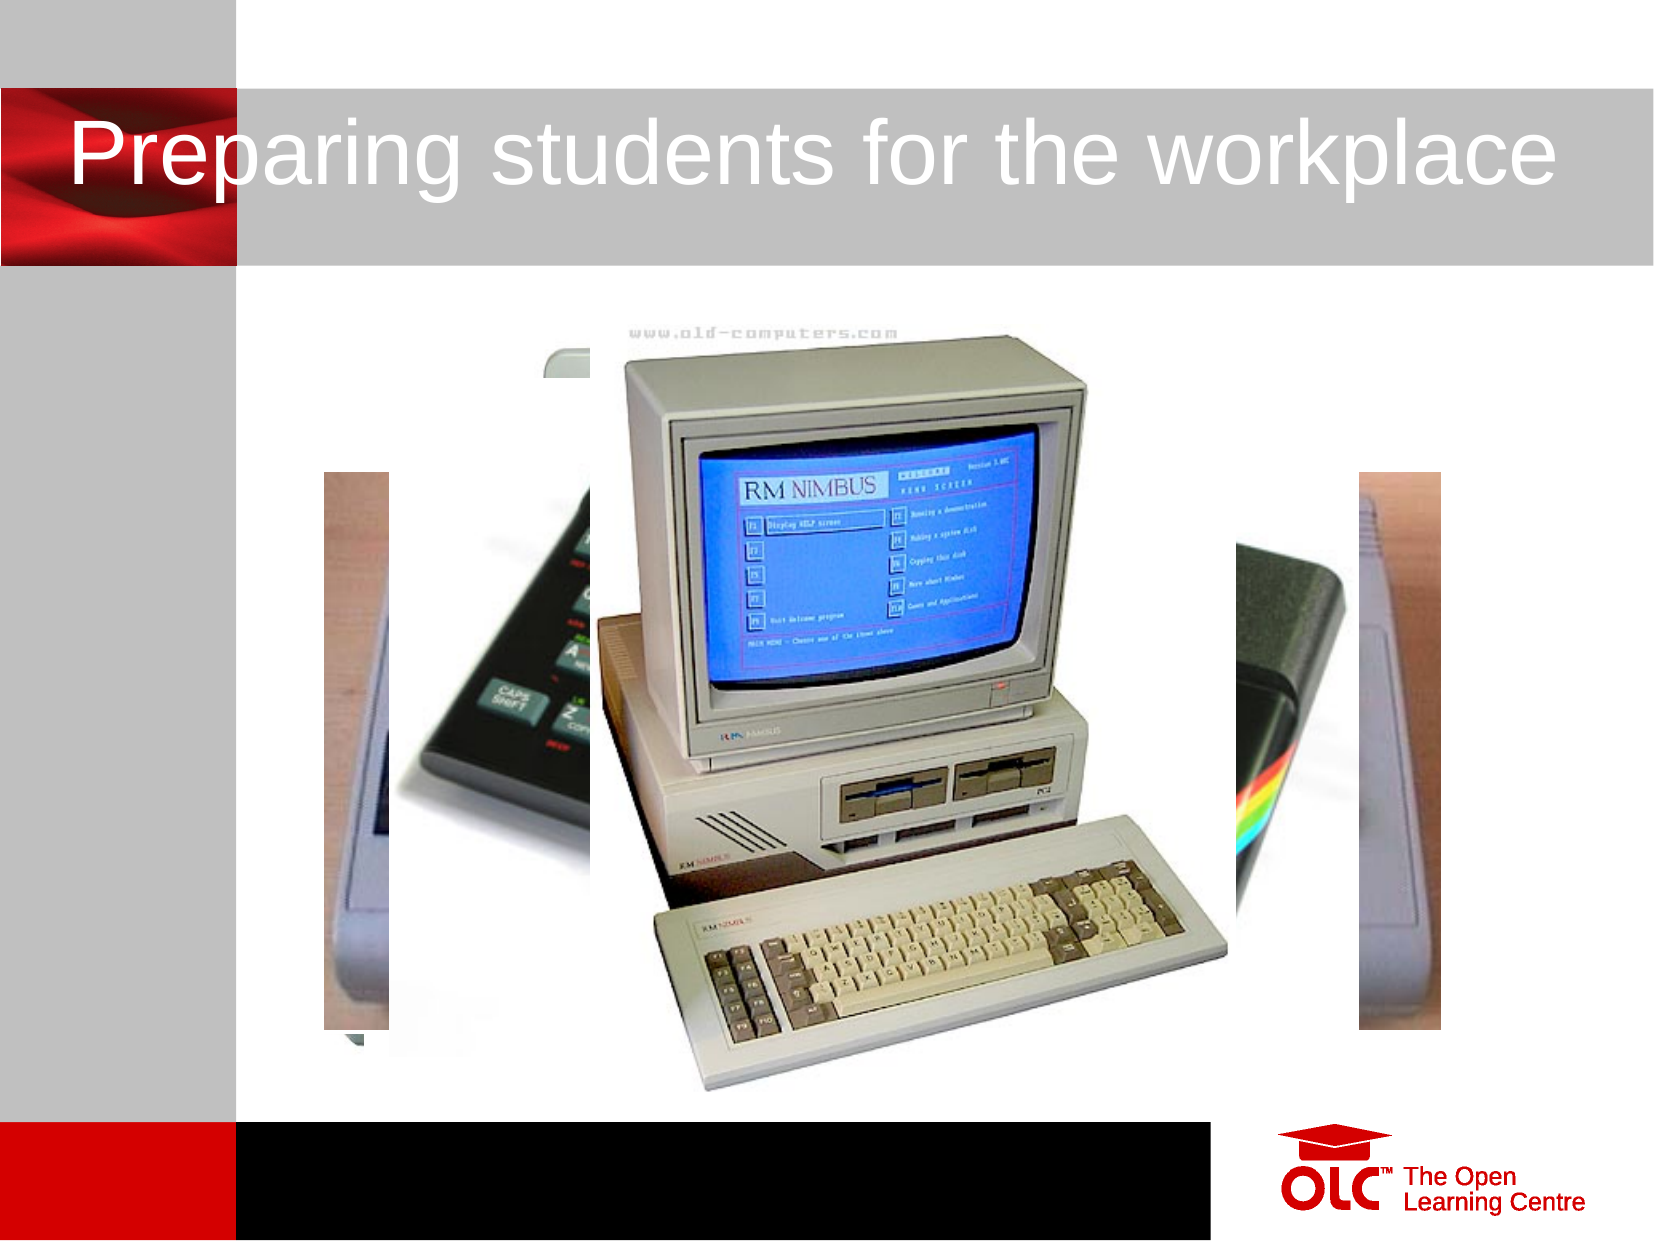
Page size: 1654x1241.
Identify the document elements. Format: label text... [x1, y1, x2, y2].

title Preparing students for the workplace [59, 56, 1571, 250]
picture [1, 88, 237, 266]
picture [324, 318, 1441, 1095]
picture [1269, 1121, 1589, 1220]
